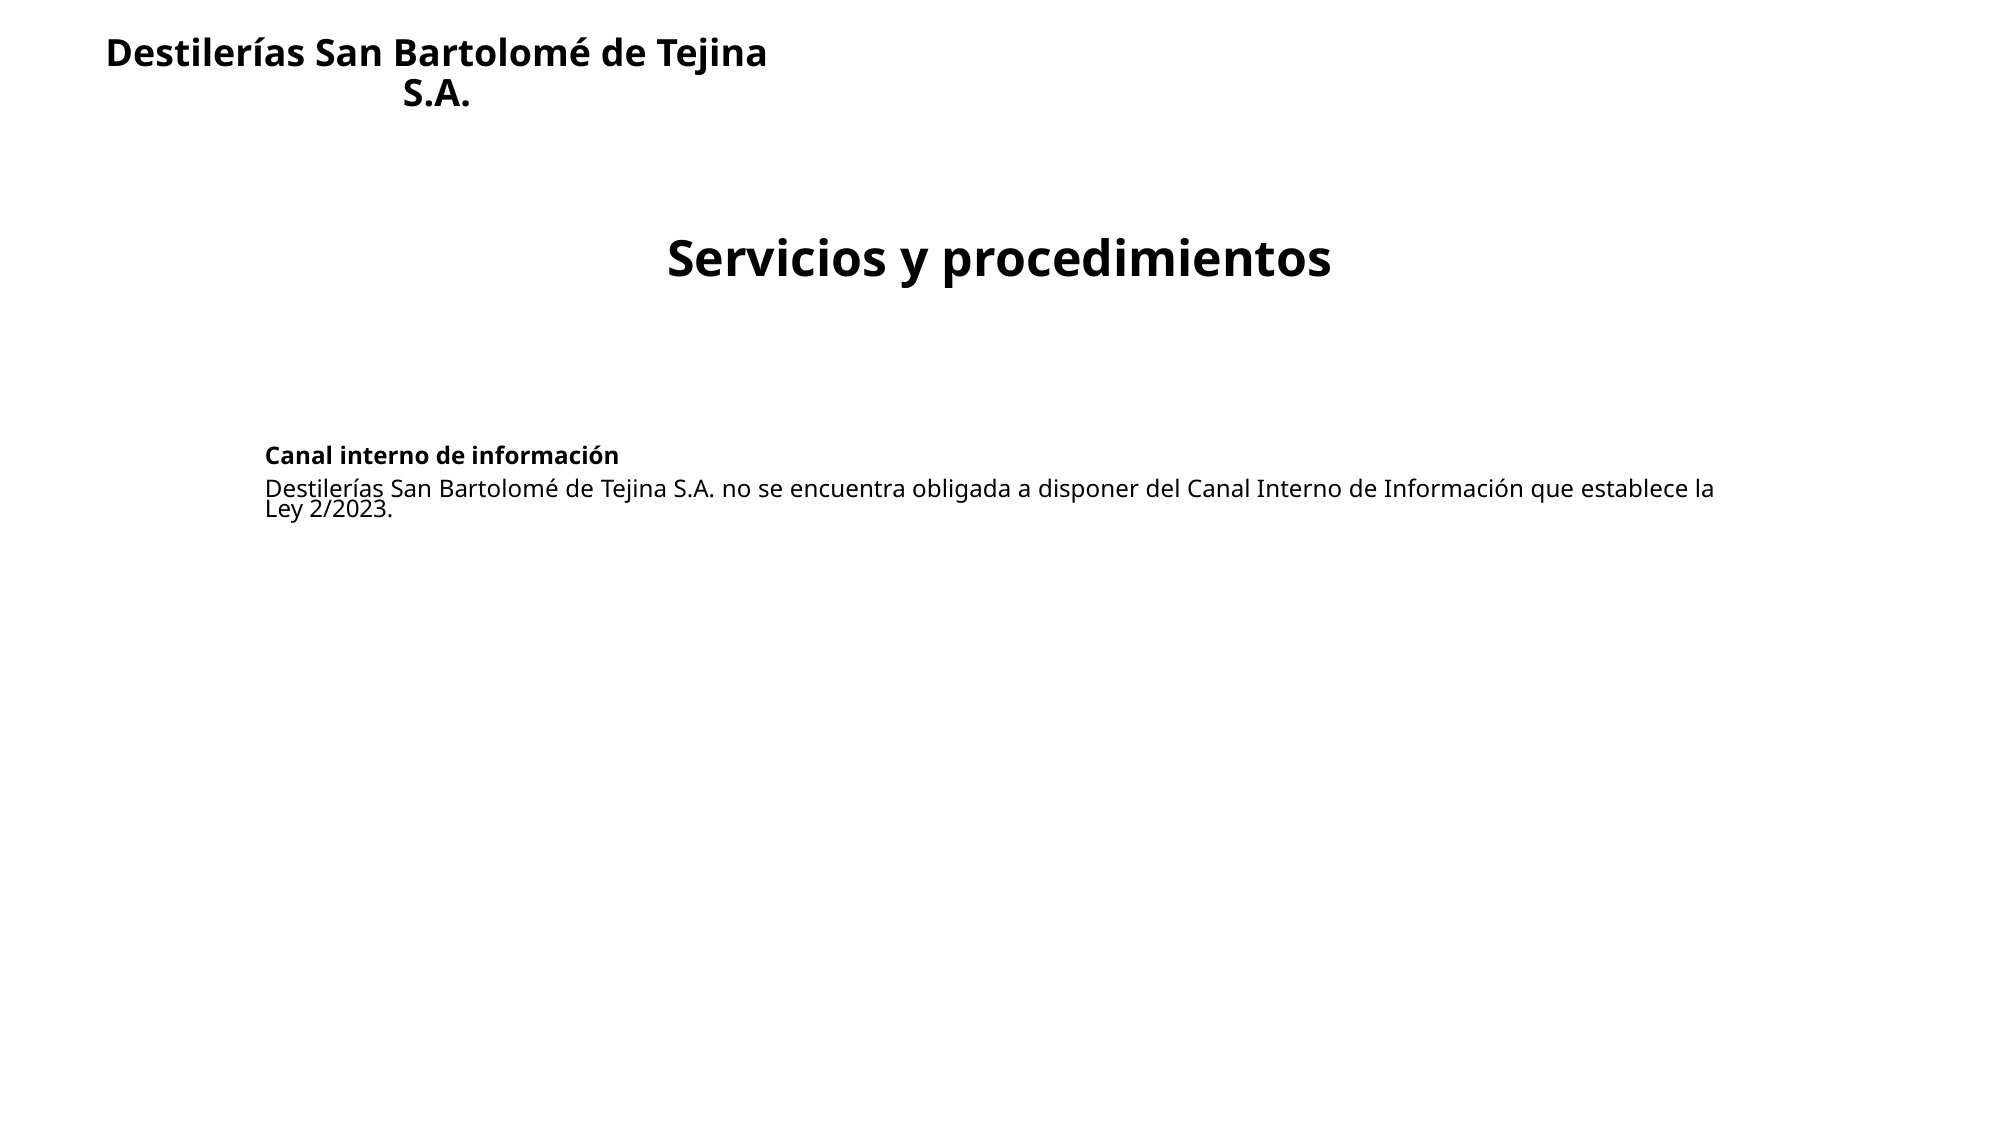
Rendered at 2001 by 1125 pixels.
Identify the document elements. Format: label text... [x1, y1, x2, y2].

text_box Canal interno de información Destilerías San Bartolomé de Tejina S.A. no se encuentra obligada a disponer del Canal Interno de Información que establece la Ley 2/2023. [249, 440, 1750, 862]
text_box Servicios y procedimientos [249, 216, 1750, 295]
title Destilerías San Bartolomé de Tejina S.A. [62, 26, 813, 105]
